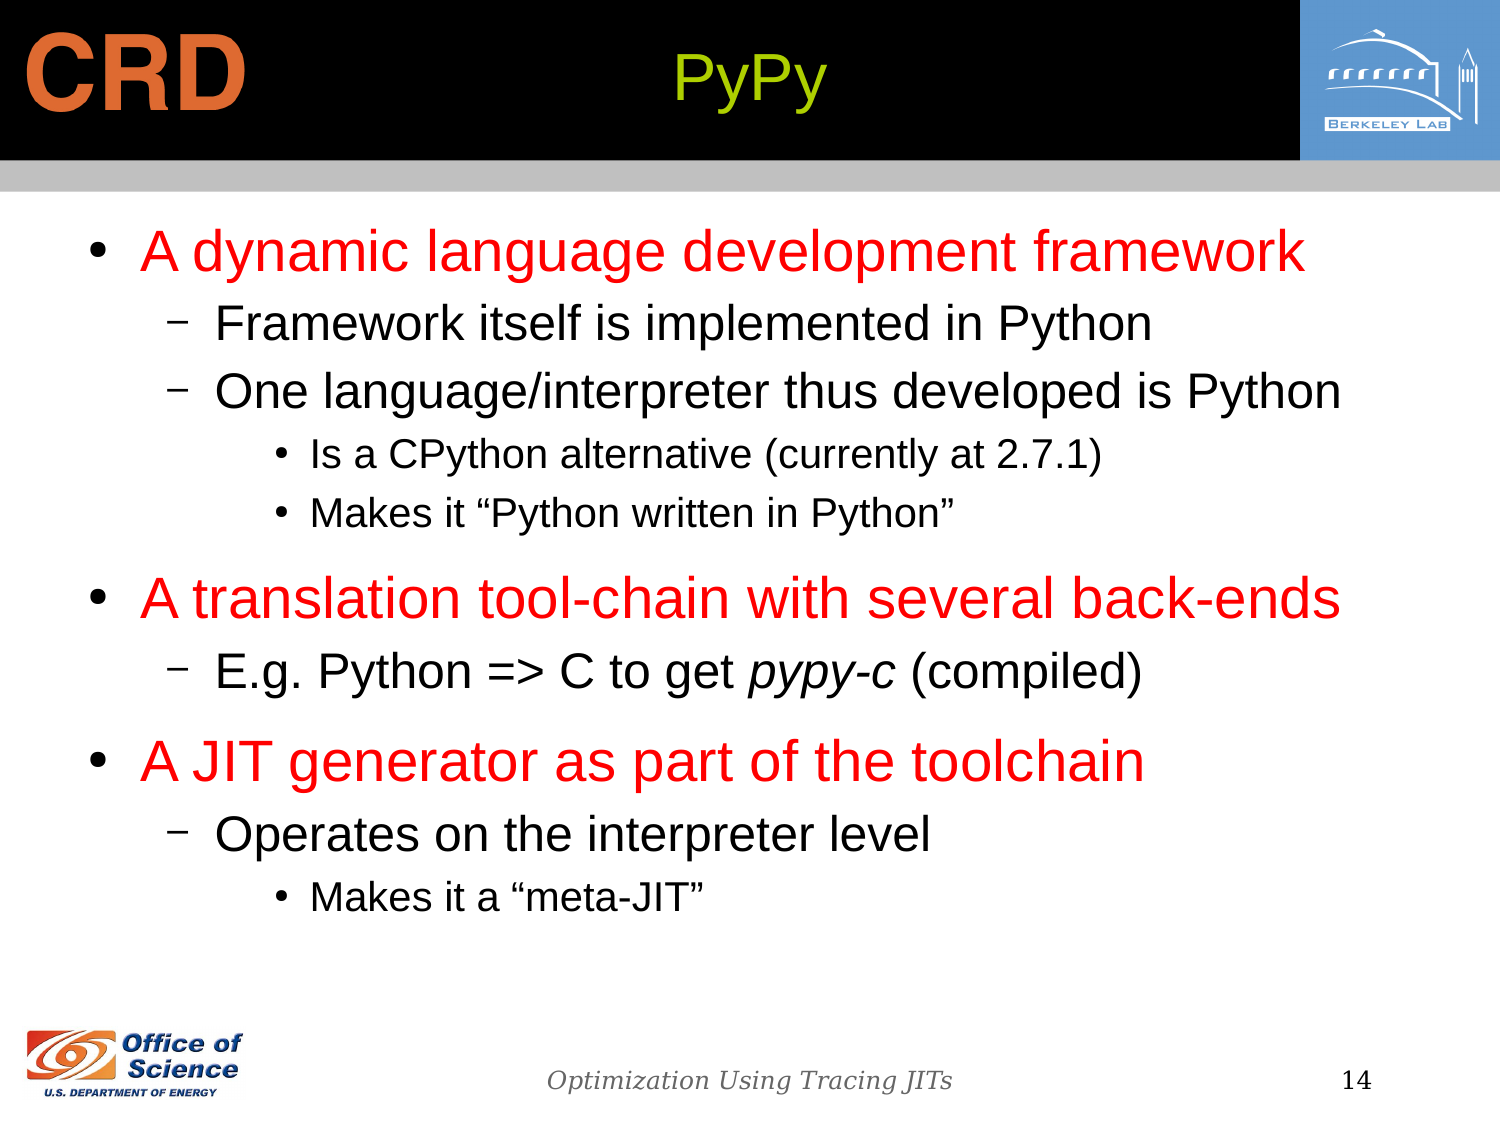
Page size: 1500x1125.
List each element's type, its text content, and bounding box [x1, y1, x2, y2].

picture [22, 1026, 246, 1100]
title PyPy [306, 0, 1194, 156]
picture [1300, 0, 1500, 160]
list A dynamic language development framework Framework itself is implemented in Python One language/interpreter thus developed is Python Is a CPython alternative (currently at 2.7.1) Makes it “Python written in Python” A translation tool-chain with several back-ends E.g. Python => C to get pypy-c (compiled) A JIT generator as part of the toolchain Operates on the interpreter level Makes it a “meta-JIT” [69, 218, 1450, 944]
picture [0, 0, 266, 149]
